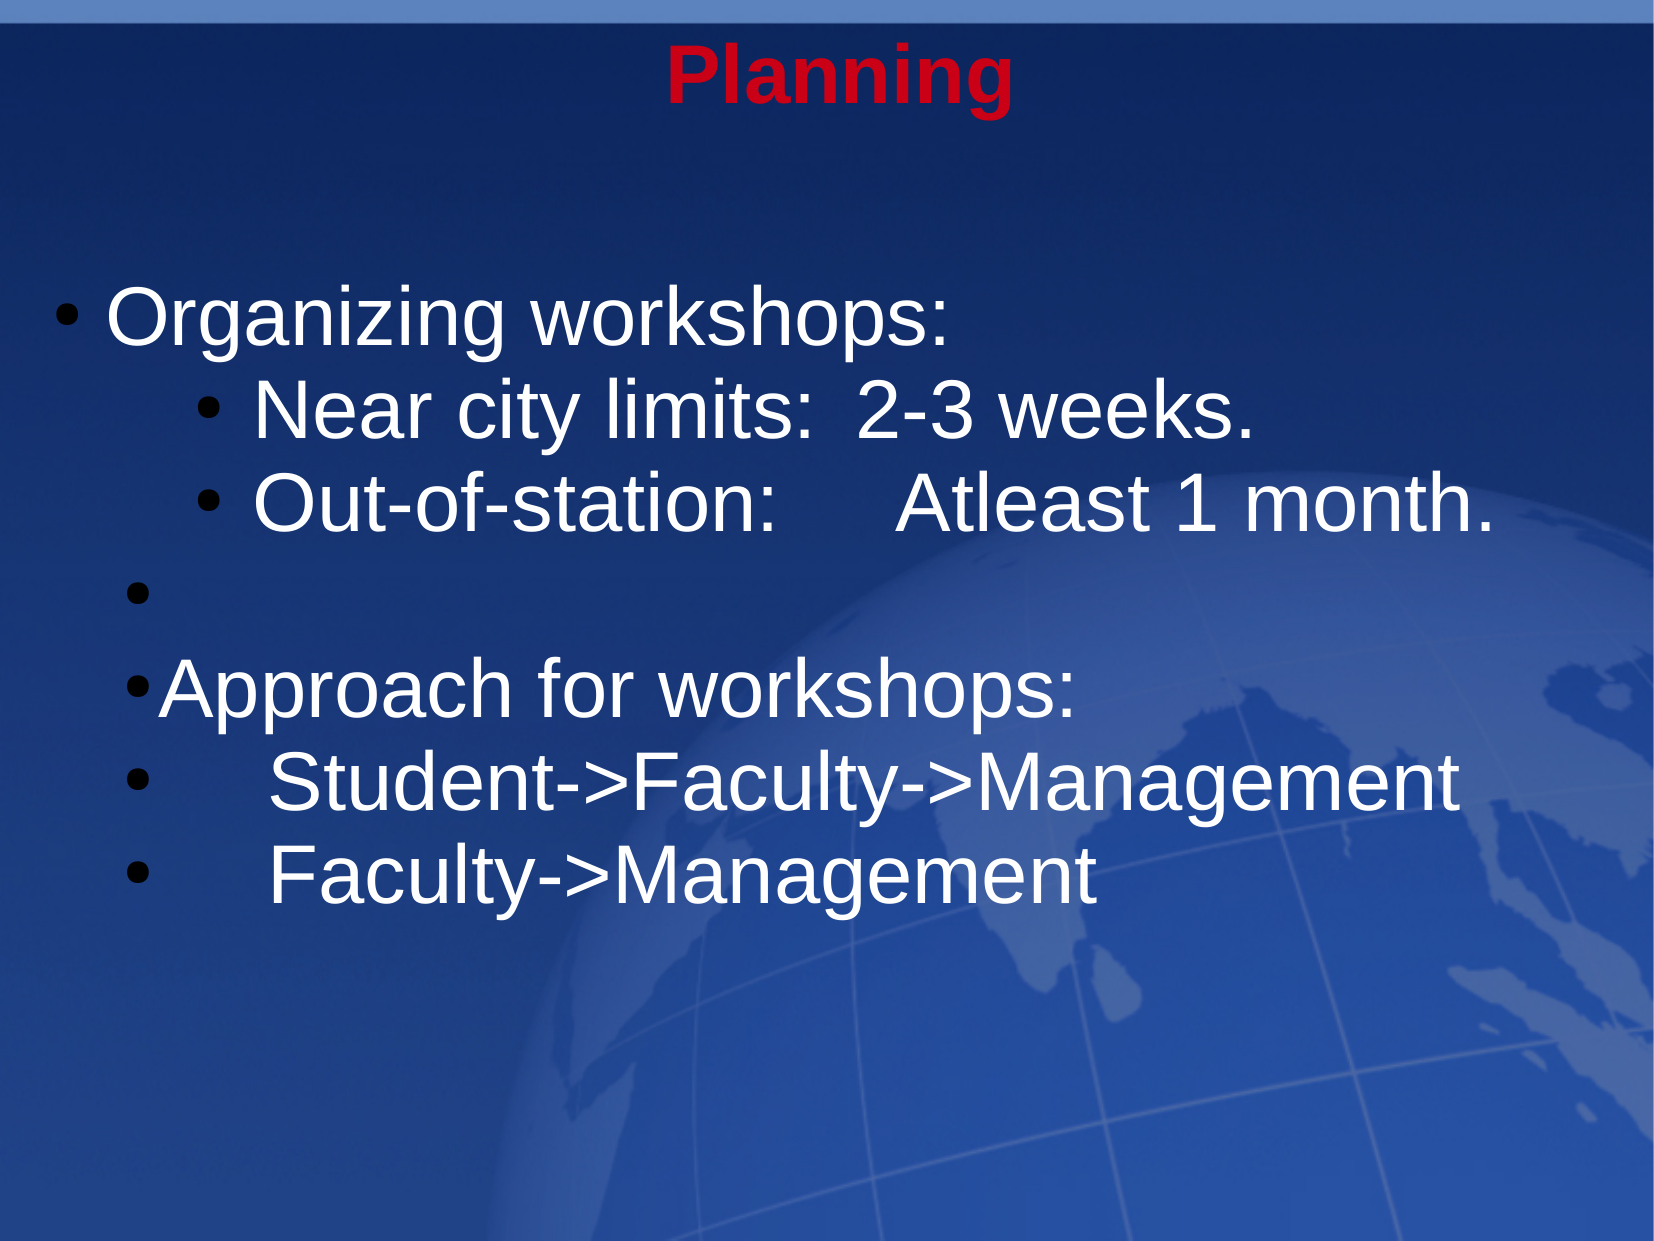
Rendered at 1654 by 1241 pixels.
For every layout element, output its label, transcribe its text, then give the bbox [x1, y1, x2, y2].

text_box Planning [109, 20, 1573, 143]
text_box Organizing workshops: Near city limits: 2-3 weeks. Out-of-station: Atleast 1 month. Approach for workshops: Student->Faculty->Management Faculty->Management [37, 262, 1576, 1051]
picture [0, 0, 1654, 1241]
